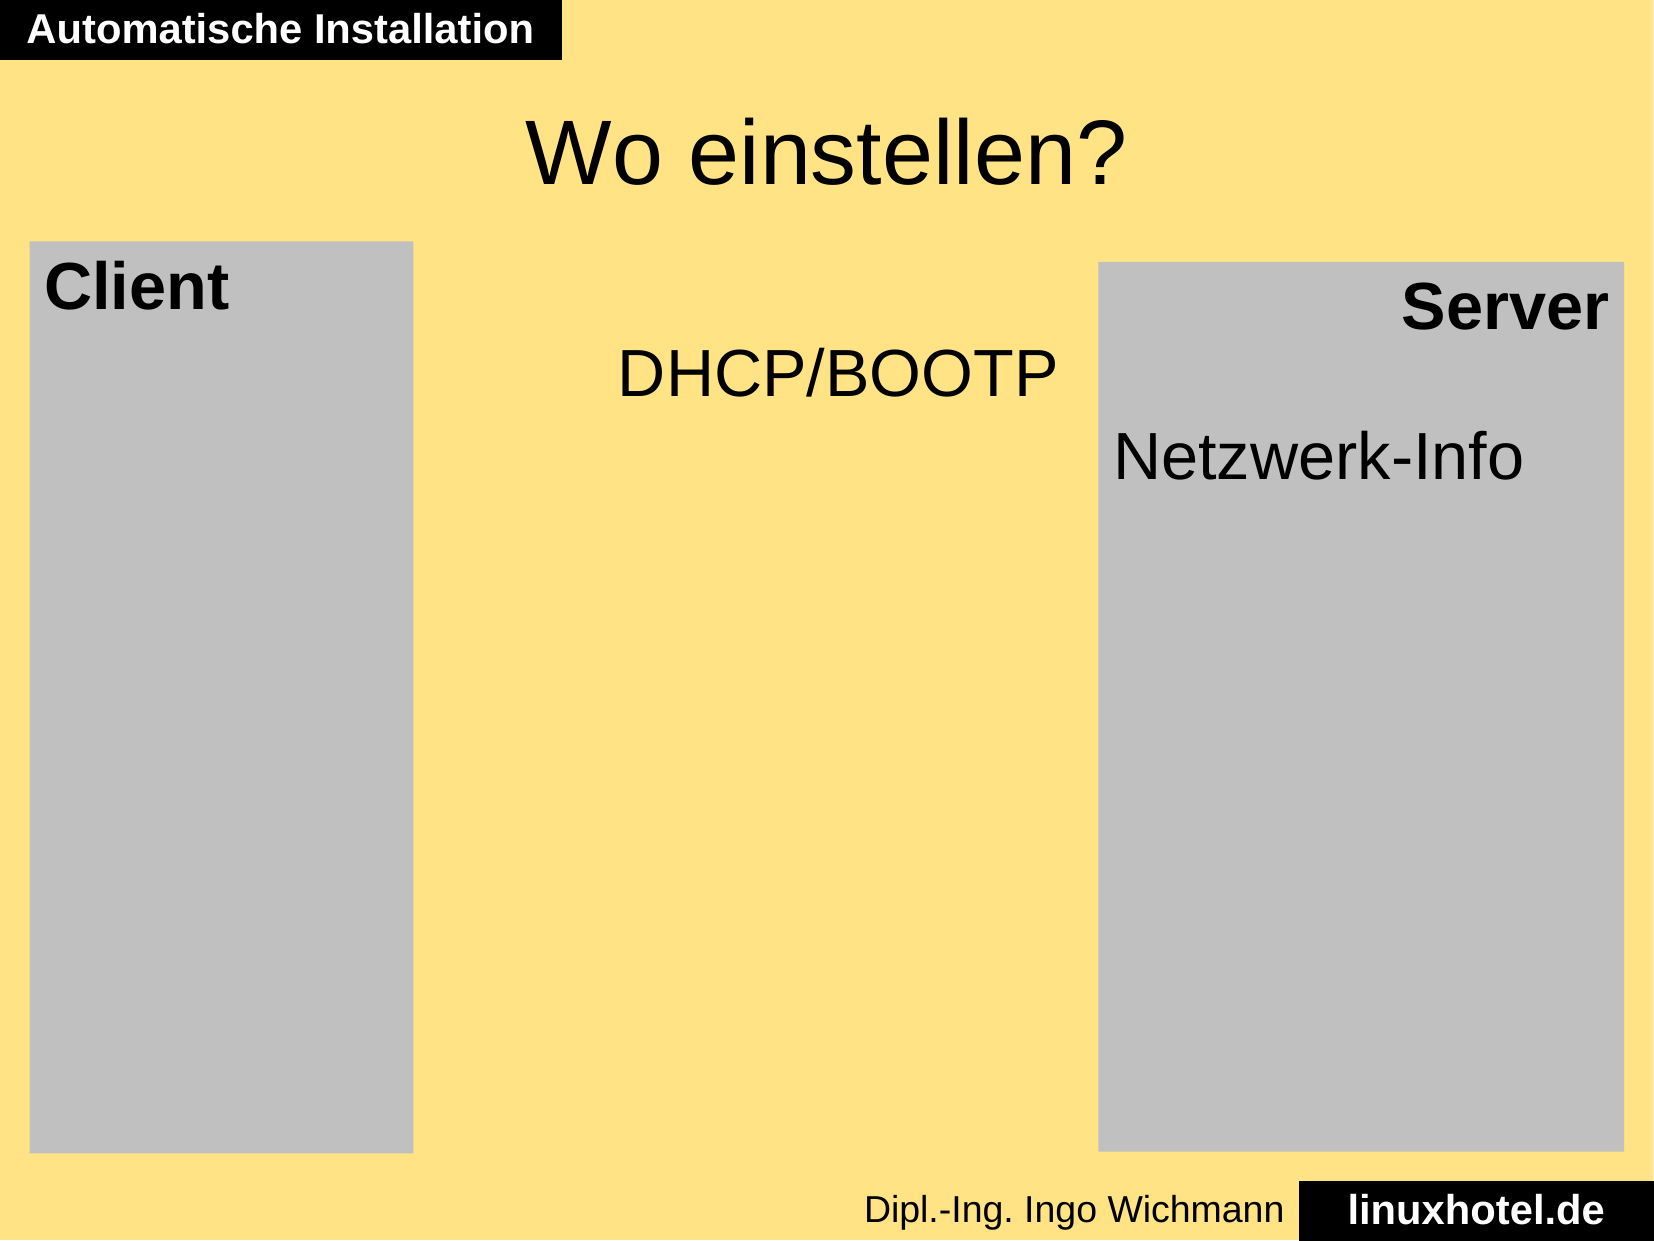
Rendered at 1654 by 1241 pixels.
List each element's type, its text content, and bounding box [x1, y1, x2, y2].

text_box Server Netzwerk-Info [1111, 261, 1625, 1152]
text_box Dipl.-Ing. Ingo Wichmann [1111, 1181, 1300, 1238]
title Wo einstellen? [82, 49, 1571, 257]
text_box Automatische Installation [0, 0, 562, 60]
text_box DHCP/BOOTP [566, 257, 1111, 1241]
text_box linuxhotel.de [1299, 1181, 1654, 1241]
text_box Client [29, 241, 414, 1154]
